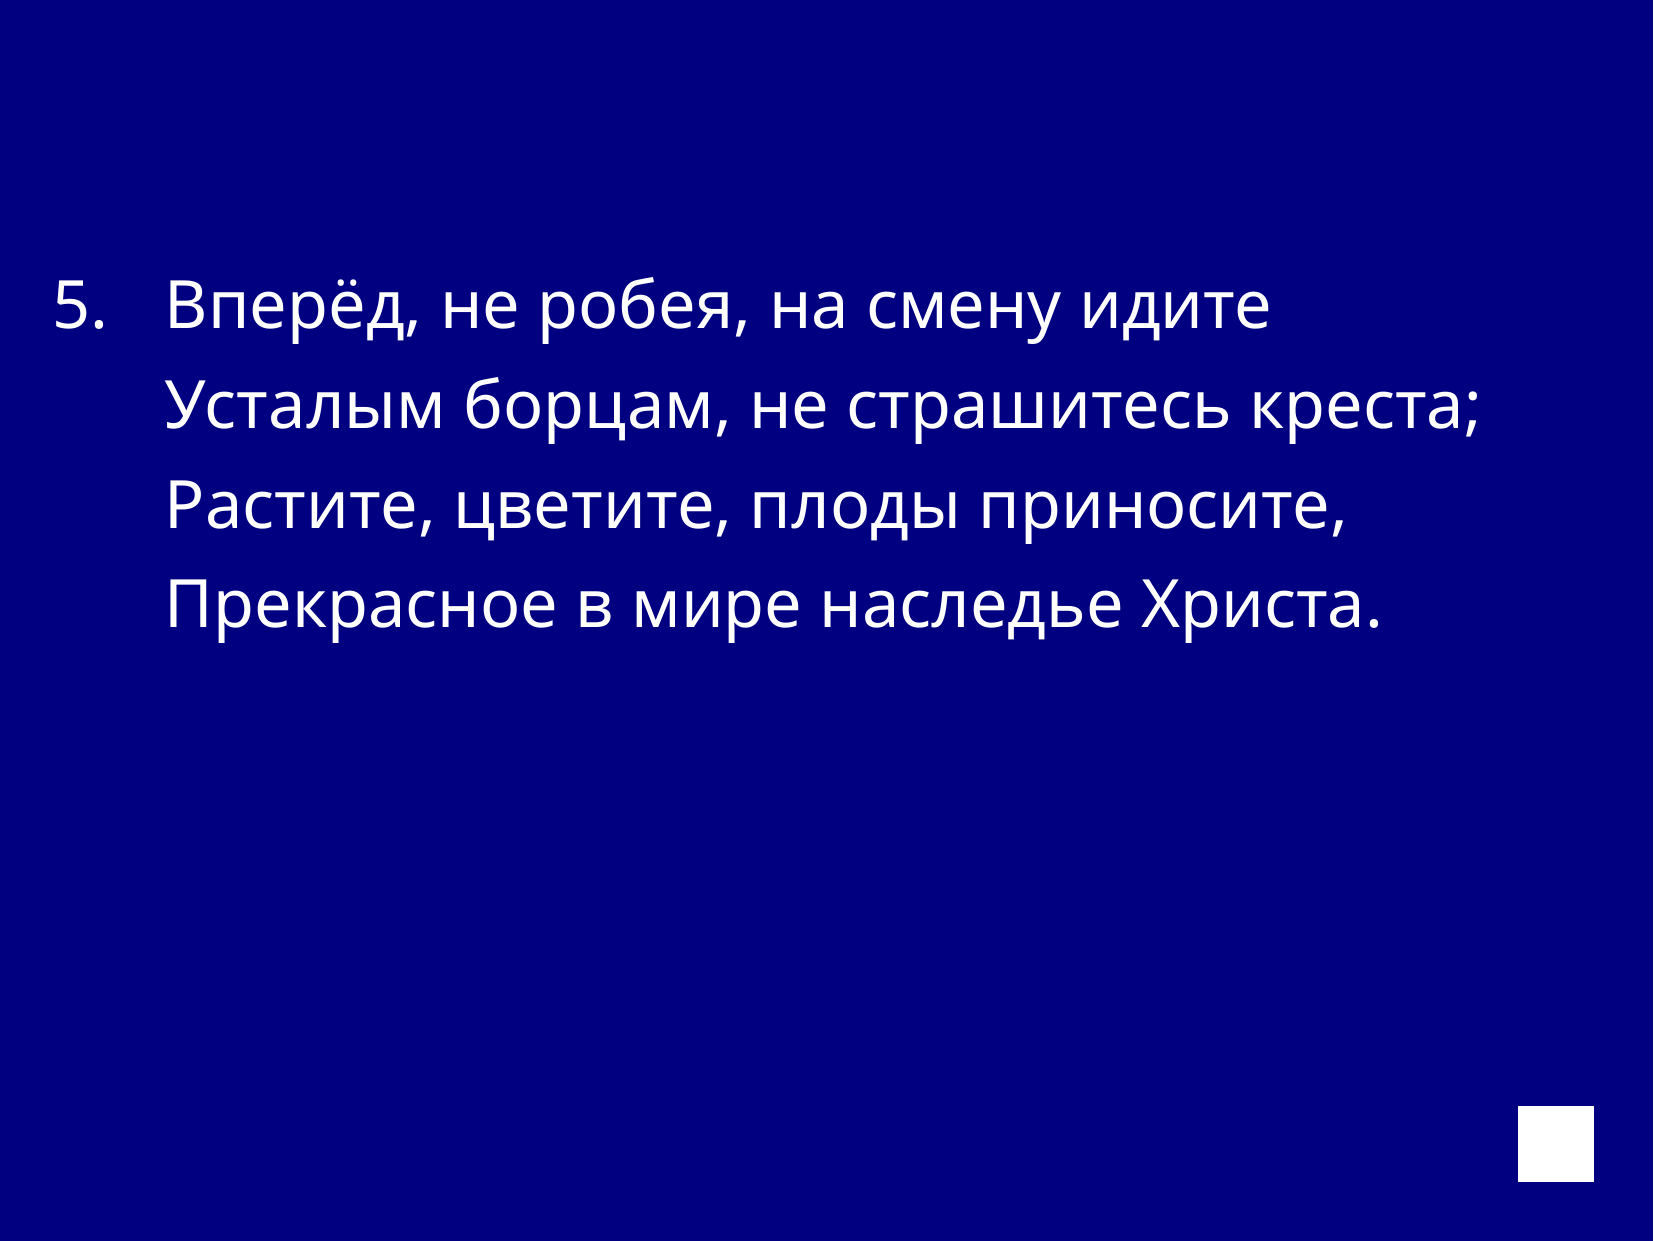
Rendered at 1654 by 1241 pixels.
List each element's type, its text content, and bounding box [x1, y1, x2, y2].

text_box [1518, 1163, 1594, 1182]
text_box 5. Вперёд, не робея, на смену идите Усталым борцам, не страшитесь креста; Растите, цветите, плоды приносите, Прекрасное в мире наследье Христа. [37, 150, 1653, 1163]
